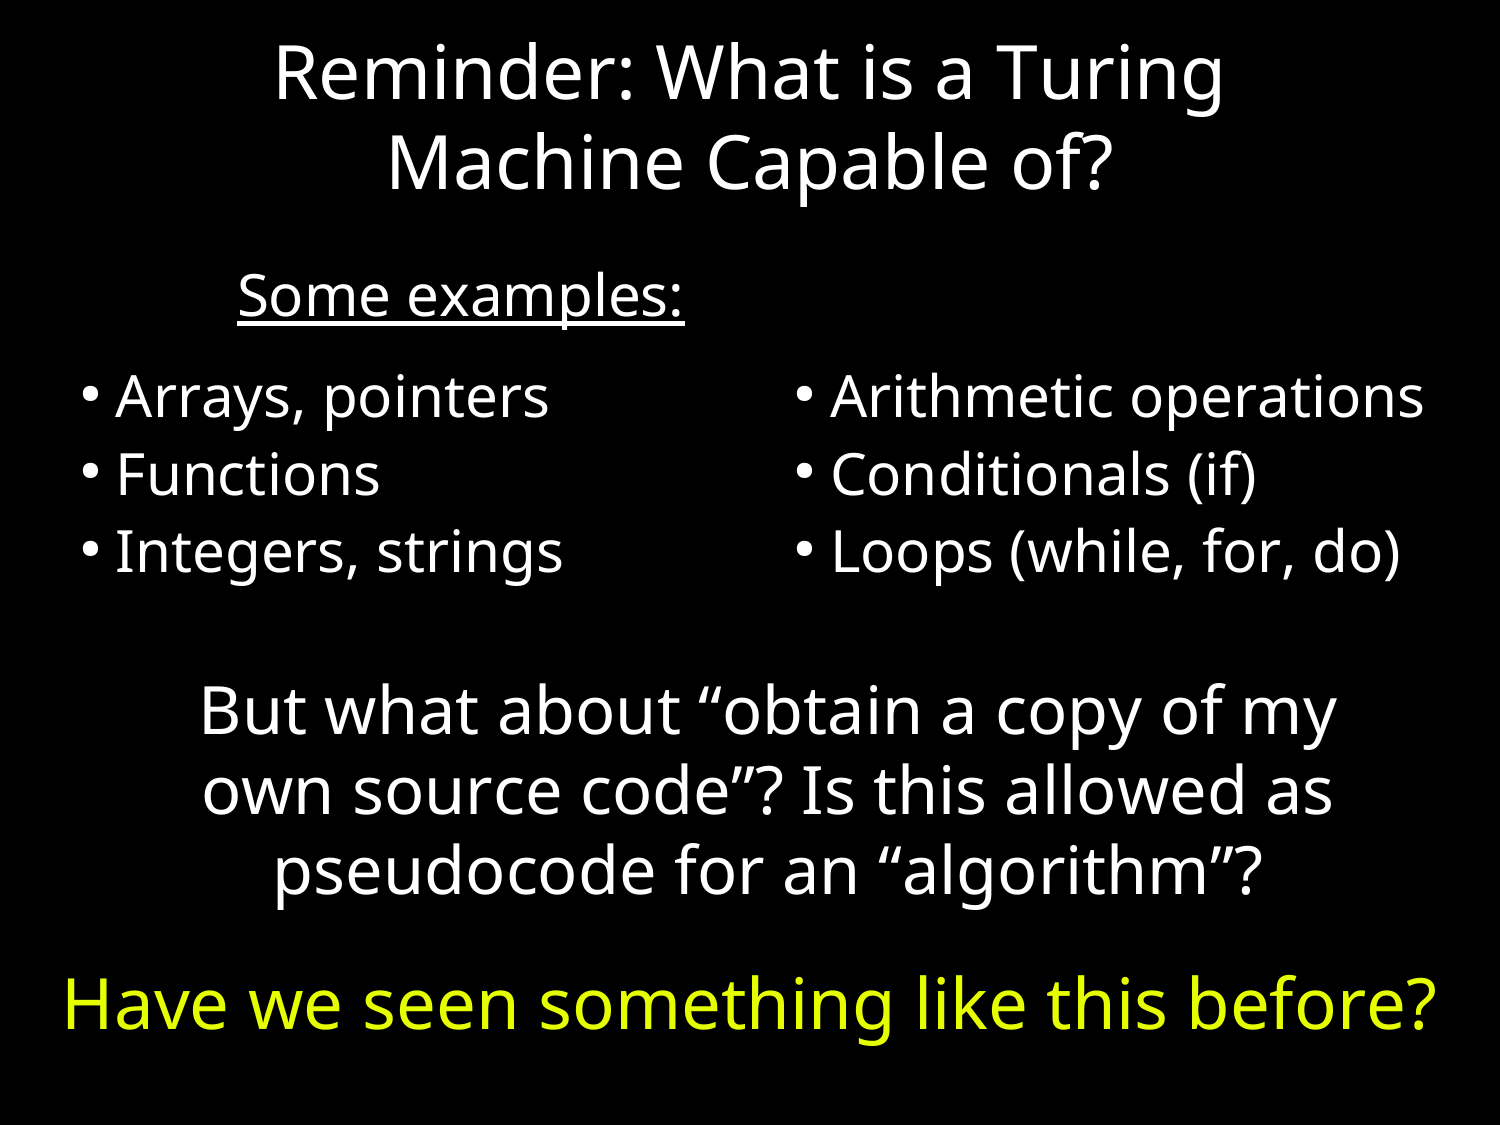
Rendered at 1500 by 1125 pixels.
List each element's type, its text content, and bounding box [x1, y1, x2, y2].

text_box Have we seen something like this before? [0, 937, 1500, 1066]
text_box Reminder: What is a Turing Machine Capable of? [112, 50, 1388, 180]
text_box Arithmetic operations Conditionals (if) Loops (while, for, do) [779, 359, 1471, 593]
text_box But what about “obtain a copy of my own source code”? Is this allowed as pseudocode for an “algorithm”? [112, 675, 1426, 901]
text_box Some examples: [222, 258, 730, 338]
text_box Arrays, pointers Functions Integers, strings [65, 359, 610, 593]
